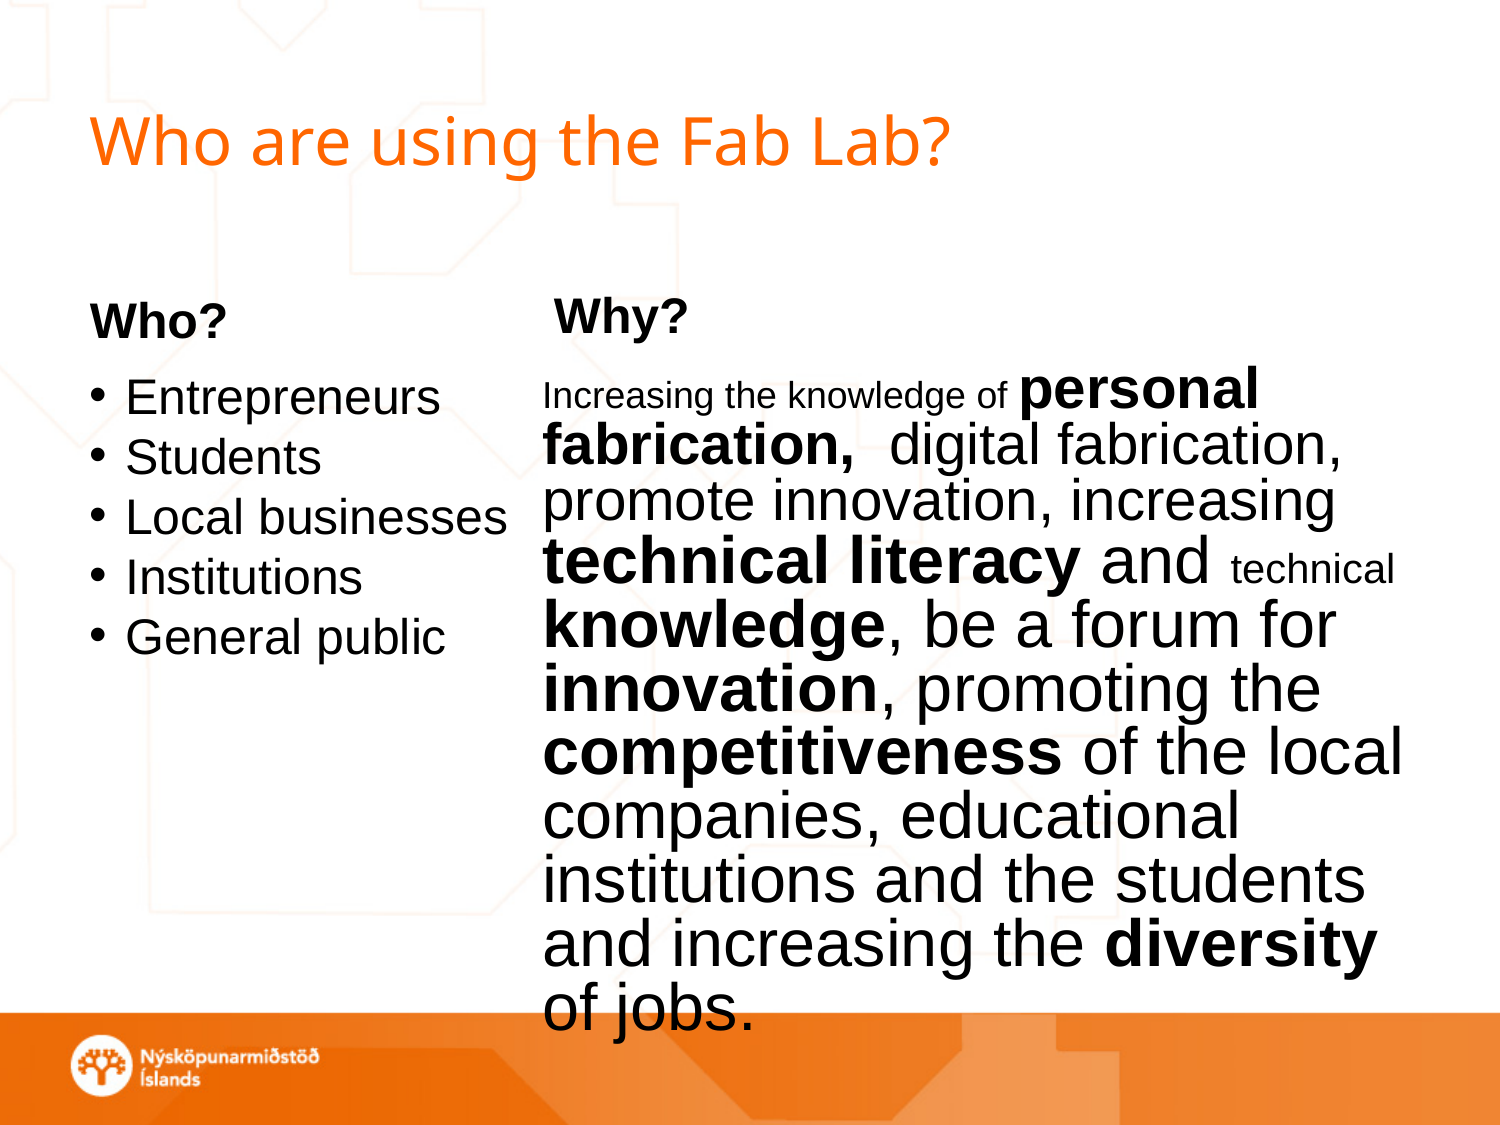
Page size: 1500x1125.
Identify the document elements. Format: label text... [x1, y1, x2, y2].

picture [0, 0, 1500, 1125]
text_box Who? [74, 251, 738, 356]
text_box Entrepreneurs Students Local businesses Institutions General public [74, 356, 527, 1005]
text_box Increasing the knowledge of personal fabrication, digital fabrication, promote innovation, increasing technical literacy and technical knowledge, be a forum for innovation, promoting the competitiveness of the local companies, educational institutions and the students and increasing the diversity of jobs. [527, 356, 1425, 1005]
text_box Who are using the Fab Lab? [75, 45, 1425, 233]
text_box Why? [538, 246, 1202, 351]
